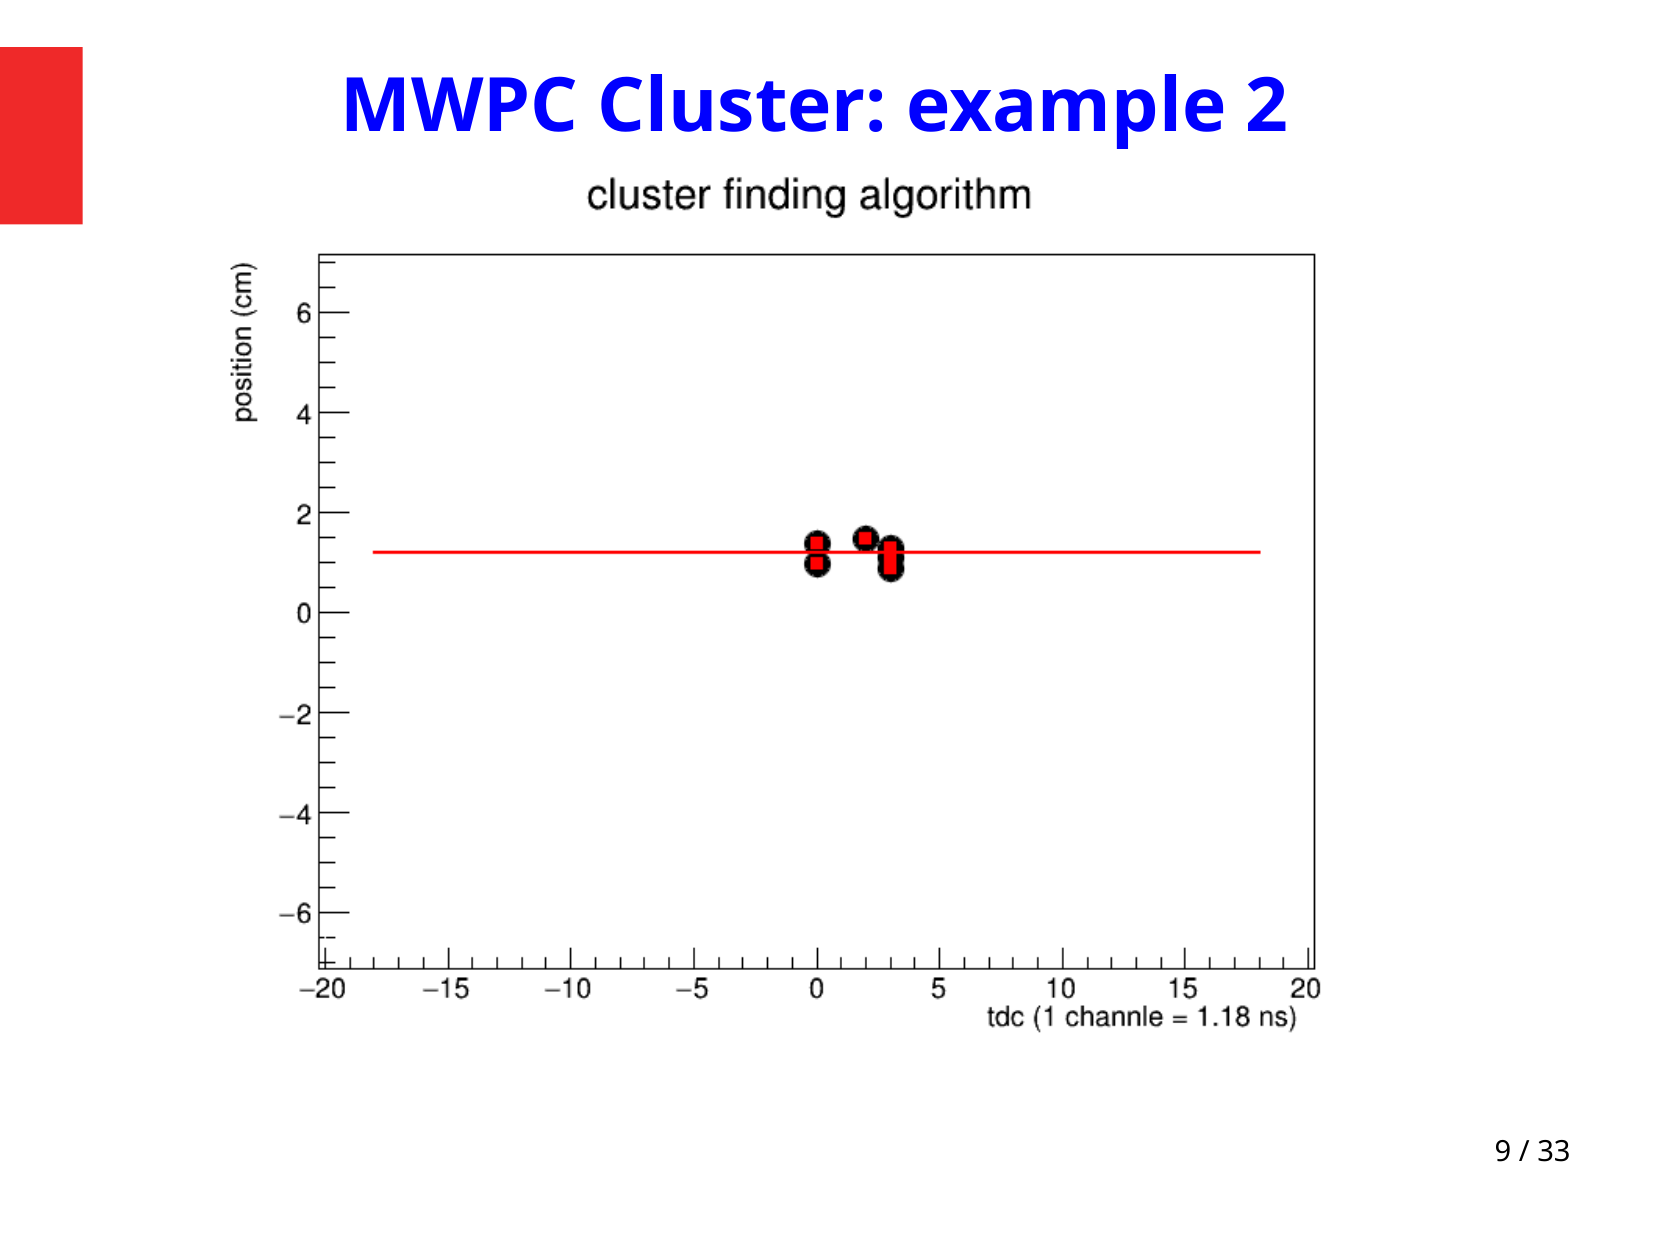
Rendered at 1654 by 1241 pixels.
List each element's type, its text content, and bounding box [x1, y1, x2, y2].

title MWPC Cluster: example 2 [88, 51, 1542, 154]
picture [195, 165, 1439, 1059]
